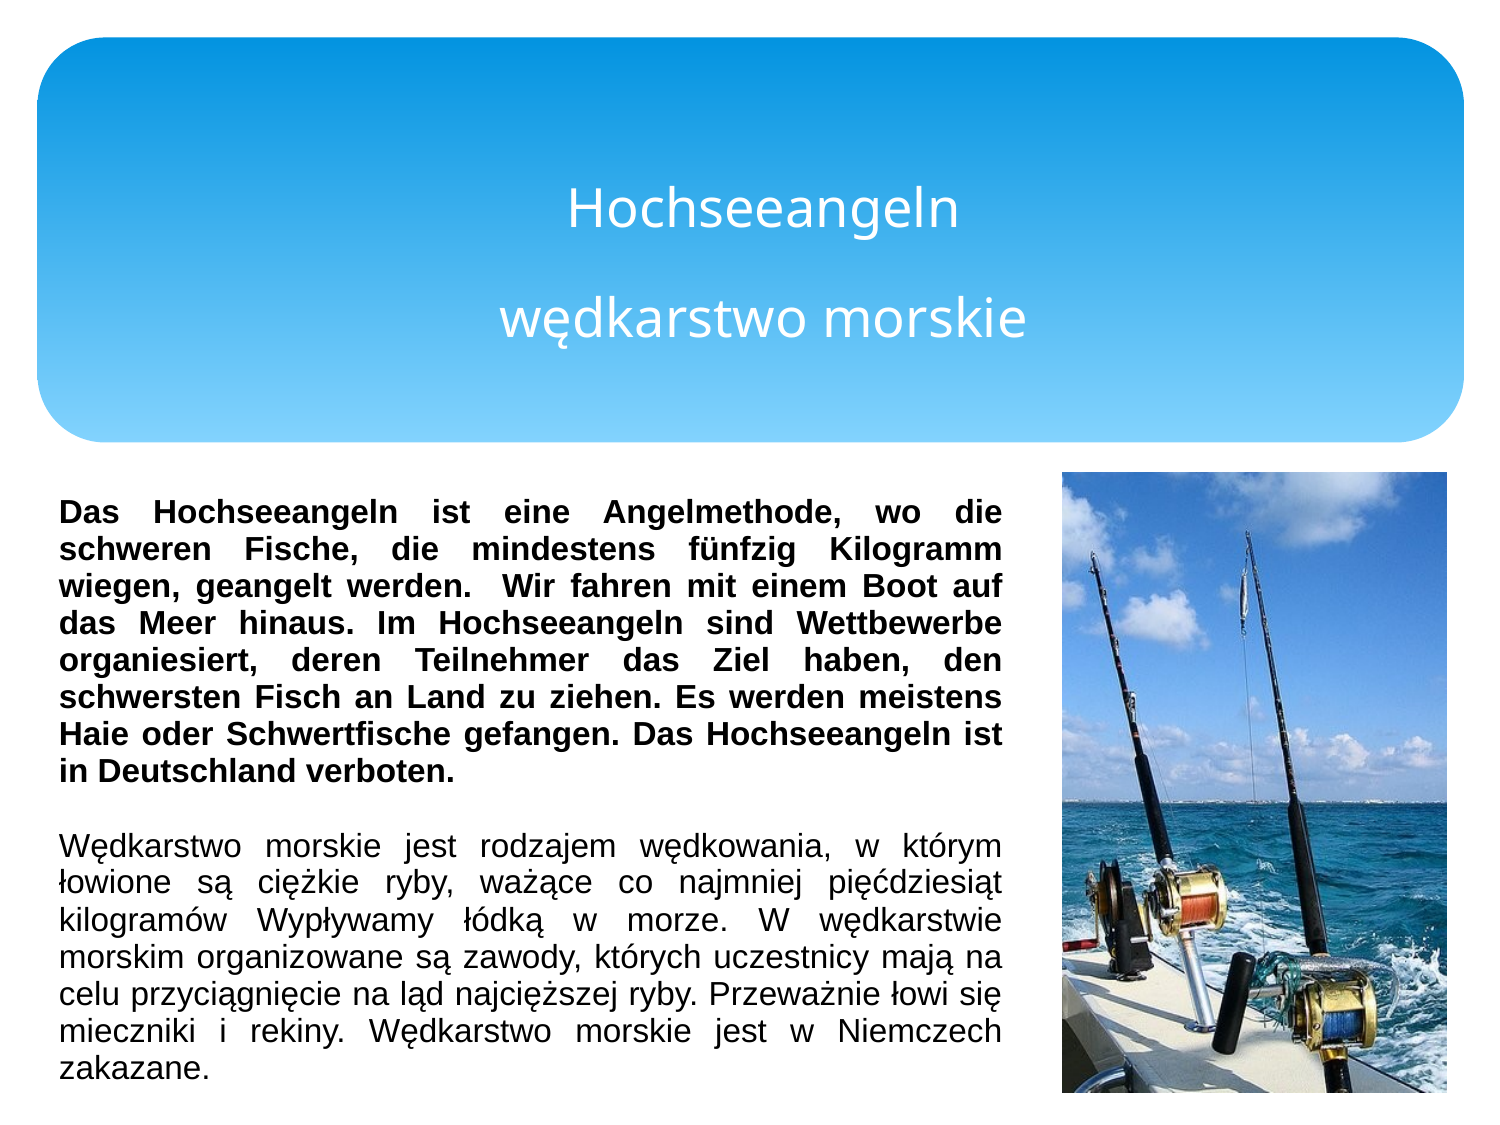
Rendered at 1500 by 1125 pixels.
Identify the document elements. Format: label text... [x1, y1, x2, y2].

picture [1407, 908, 1424, 916]
subtitle Das Hochseeangeln ist eine Angelmethode, wo die schweren Fische, die mindestens fünfzig Kilogramm wiegen, geangelt werden. Wir fahren mit einem Boot auf das Meer hinaus. Im Hochseeangeln sind Wettbewerbe organiesiert, deren Teilnehmer das Ziel haben, den schwersten Fisch an Land zu ziehen. Es werden meistens Haie oder Schwertfische gefangen. Das Hochseeangeln ist in Deutschland verboten. Wędkarstwo morskie jest rodzajem wędkowania, w którym łowione są ciężkie ryby, ważące co najmniej pięćdziesiąt kilogramów Wypływamy łódką w morze. W wędkarstwie morskim organizowane są zawody, których uczestnicy mają na celu przyciągnięcie na ląd najcięższej ryby. Przeważnie łowi się mieczniki i rekiny. Wędkarstwo morskie jest w Niemczech zakazane. [59, 413, 1004, 1093]
picture [1062, 472, 1447, 1093]
title Hochseeangeln wędkarstwo morskie [88, 147, 1439, 339]
